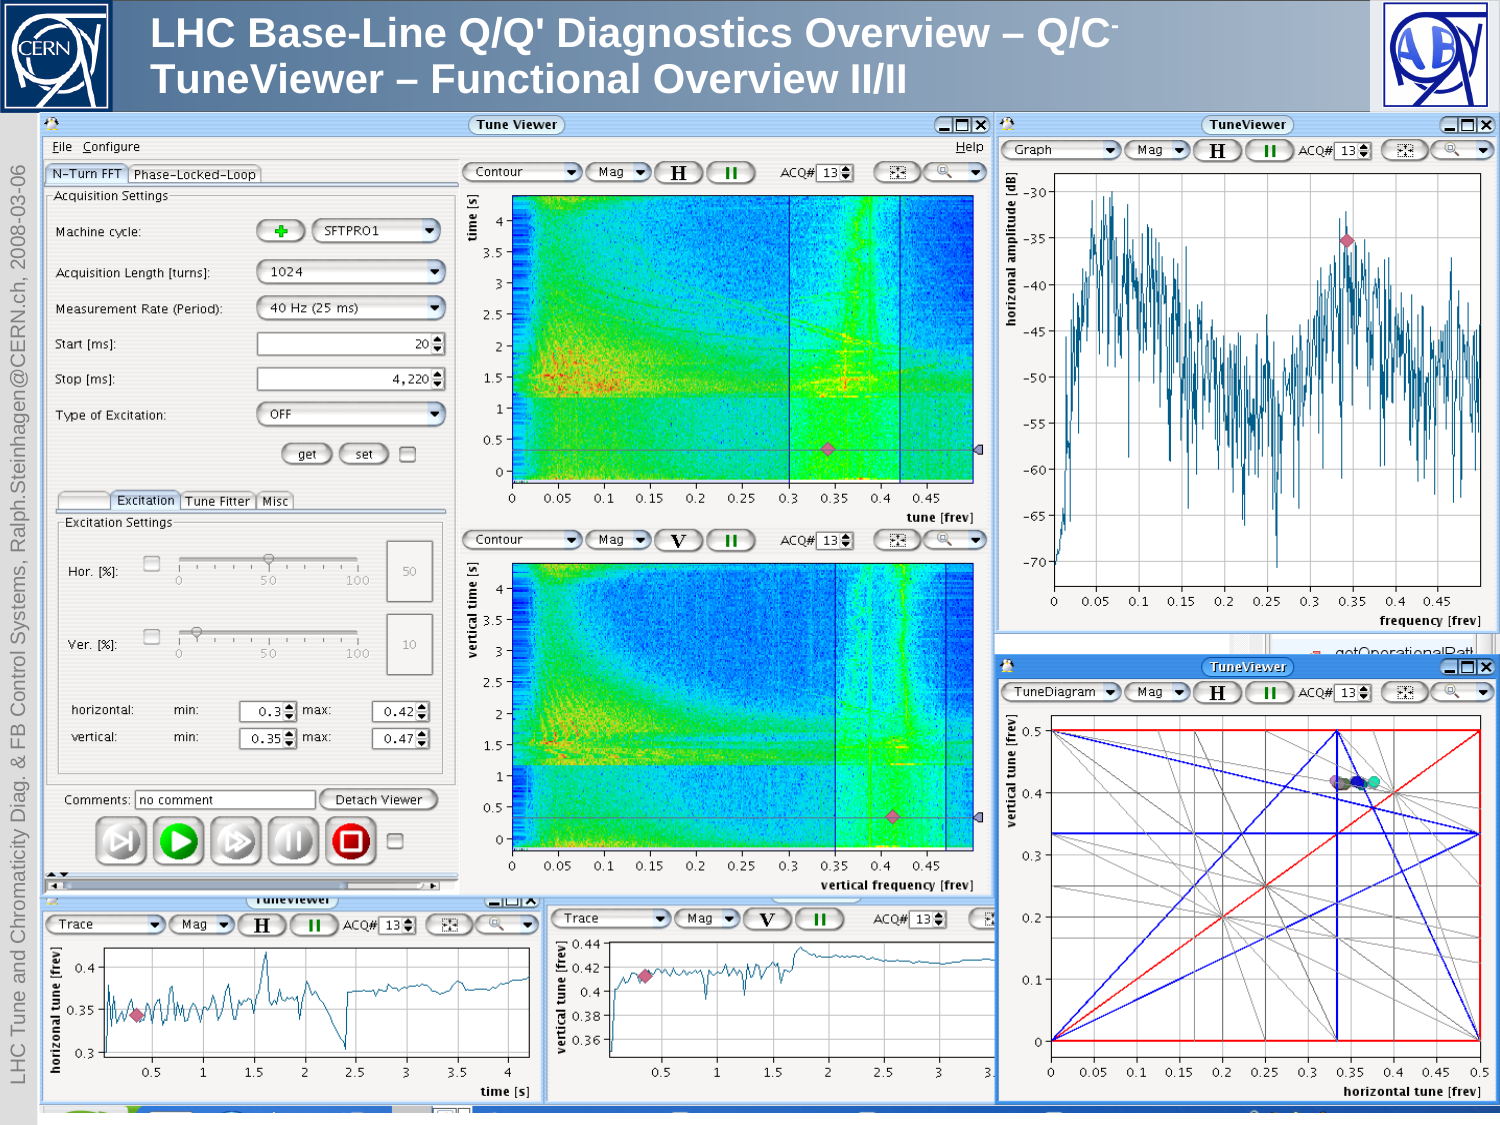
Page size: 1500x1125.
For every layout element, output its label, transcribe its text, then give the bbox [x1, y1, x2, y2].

title LHC Base-Line Q/Q' Diagnostics Overview – Q/C- TuneViewer – Functional Overview II/II [150, 2, 1201, 111]
picture [0, 0, 1500, 1113]
picture [1382, 1, 1489, 108]
